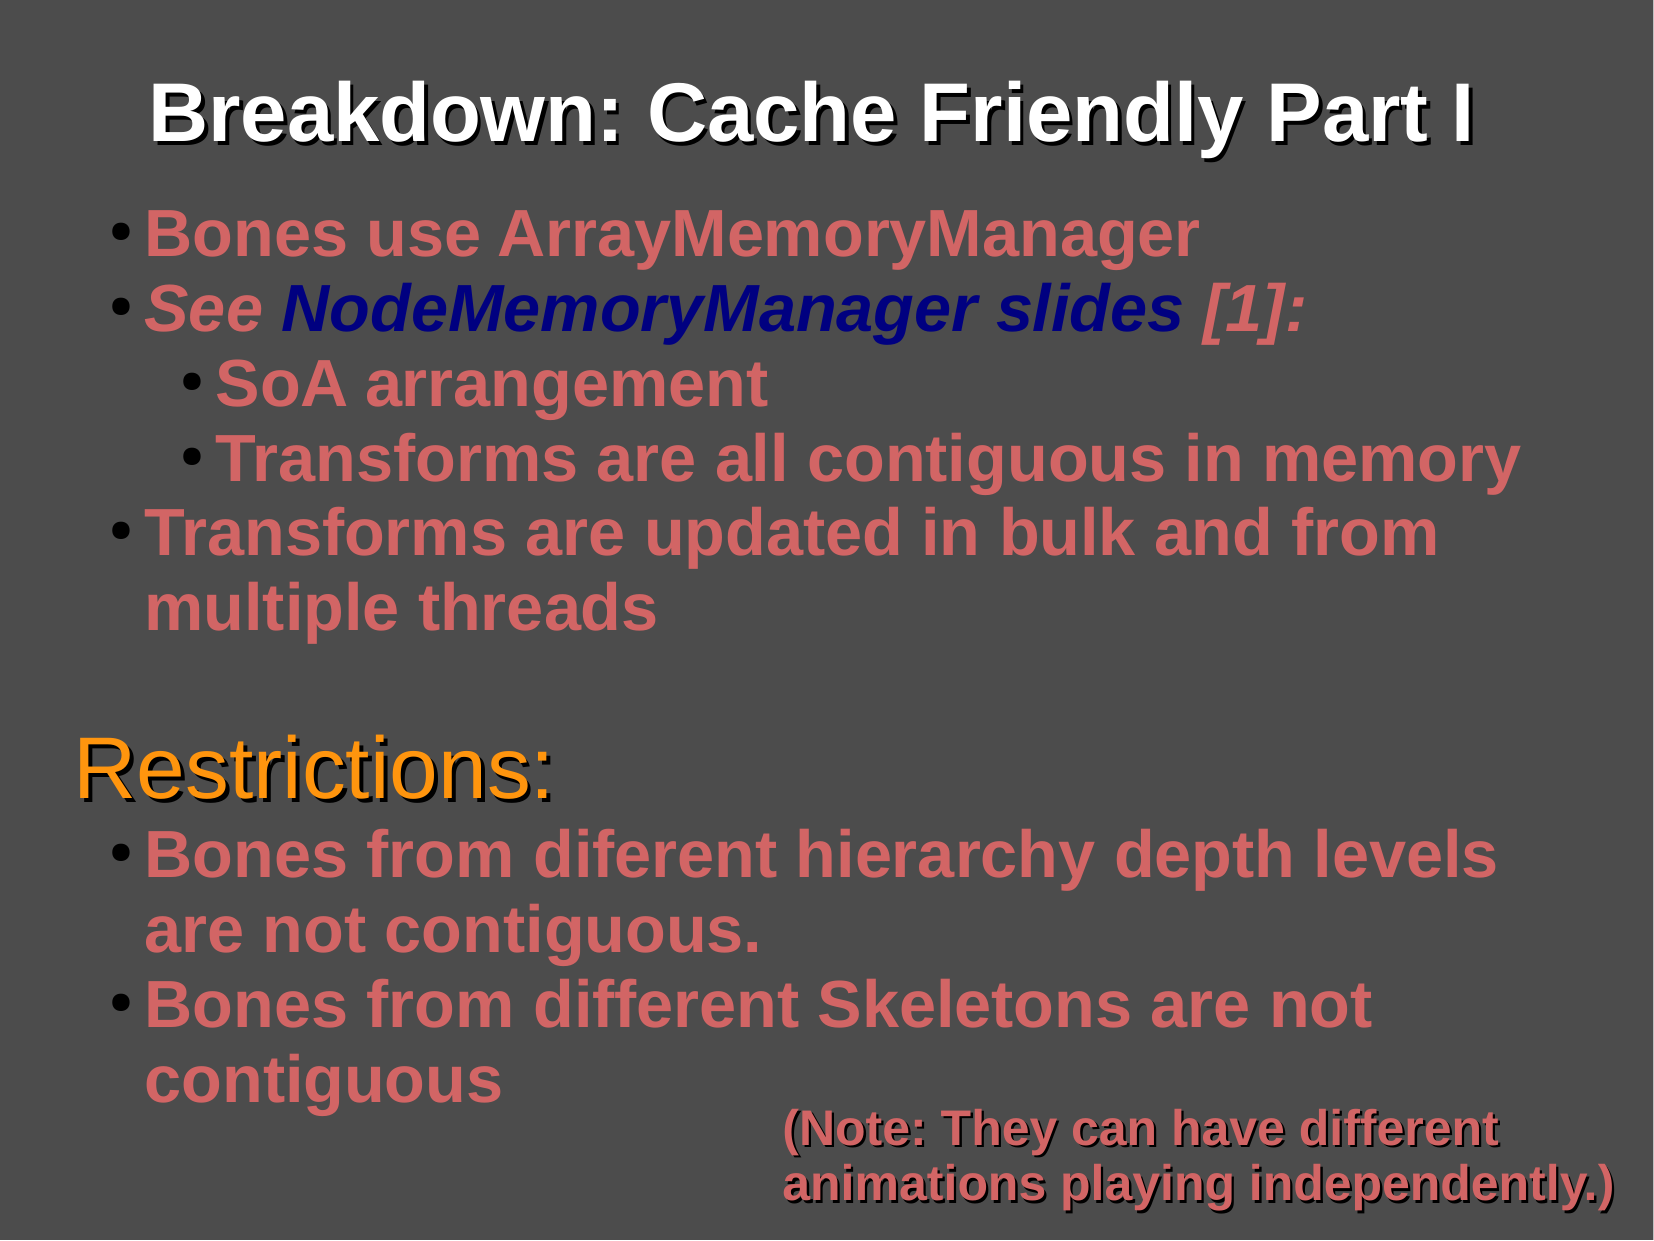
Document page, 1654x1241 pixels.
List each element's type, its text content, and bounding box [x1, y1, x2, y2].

text_box (Note: They can have different animations playing independently.) [767, 1092, 1654, 1241]
text_box Bones use ArrayMemoryManager See NodeMemoryManager slides [1]: SoA arrangement Transforms are all contiguous in memory Transforms are updated in bulk and from multiple threads Restrictions: Bones from diferent hierarchy depth levels are not contiguous. Bones from different Skeletons are not contiguous [59, 188, 1565, 1125]
text_box Breakdown: Cache Friendly Part I [88, 59, 1536, 168]
